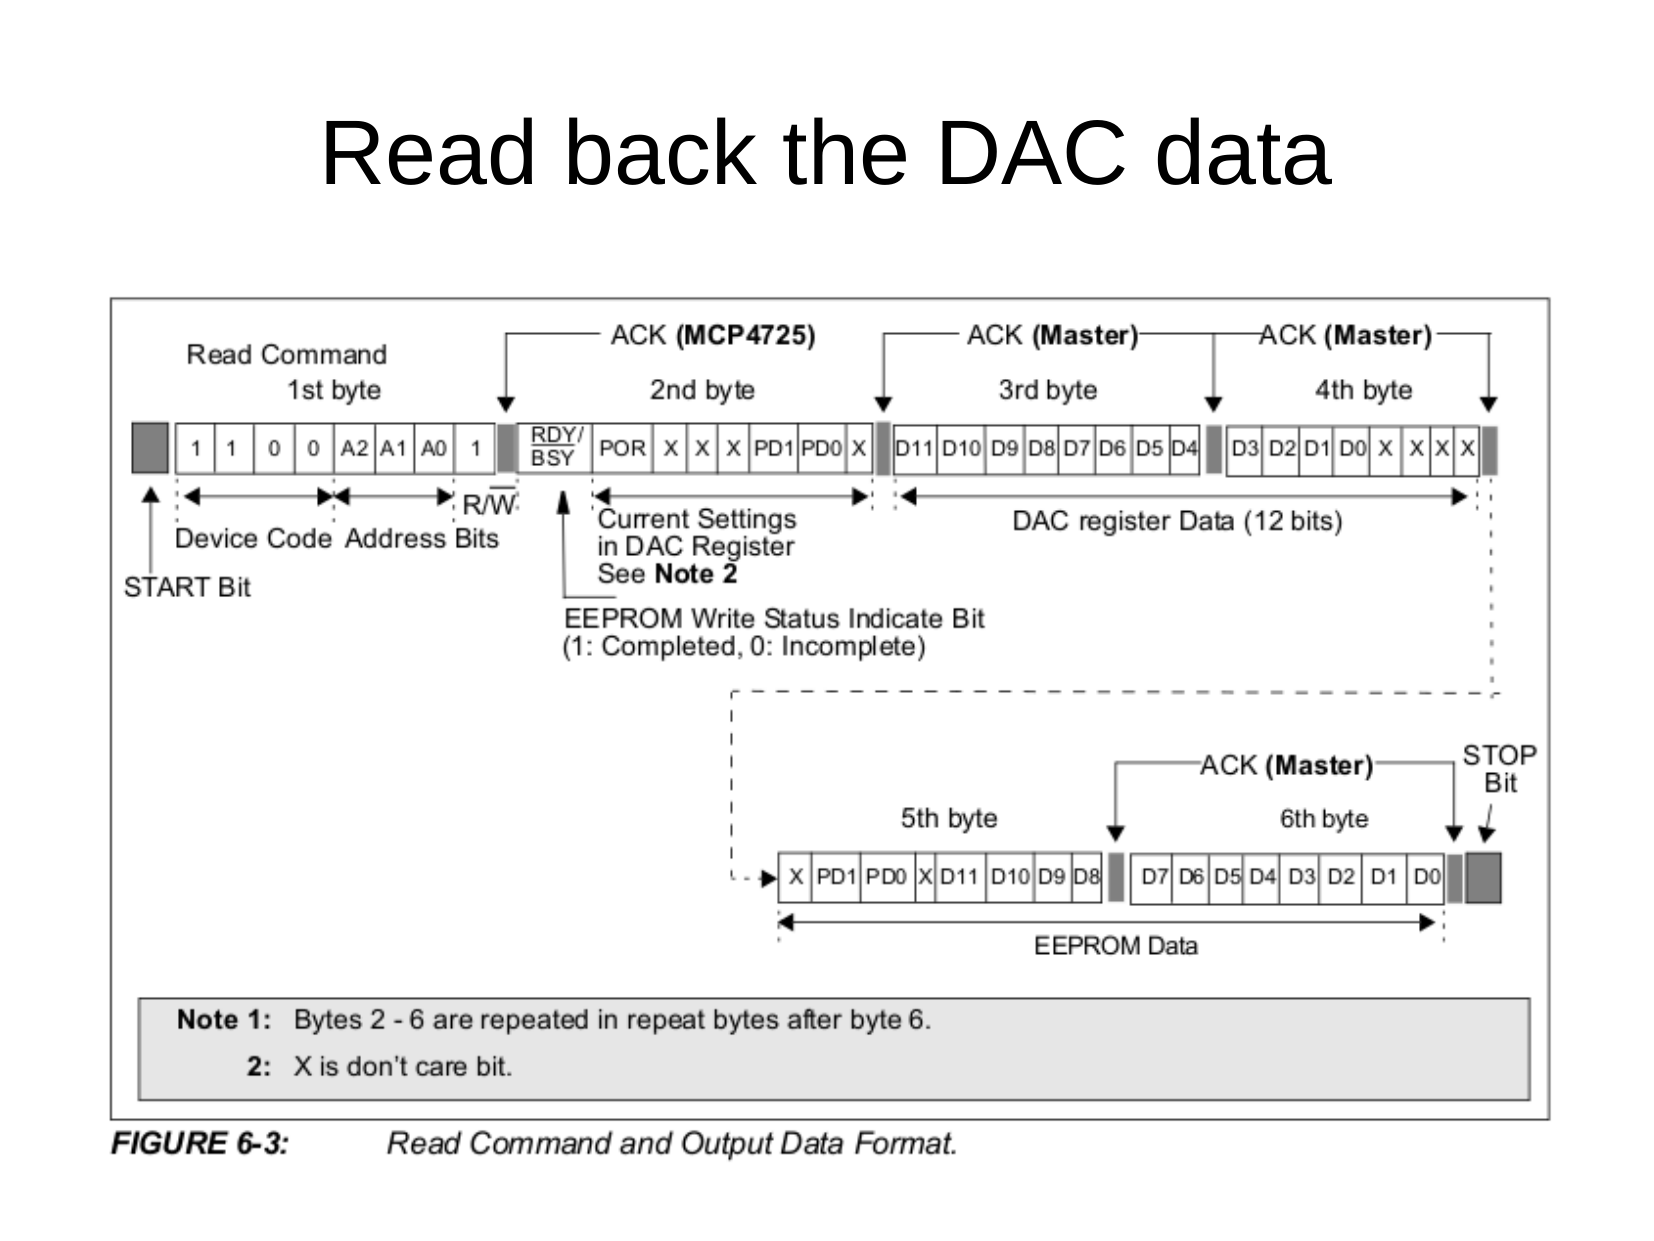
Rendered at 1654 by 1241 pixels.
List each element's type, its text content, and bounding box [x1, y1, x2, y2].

title Read back the DAC data [82, 49, 1571, 257]
picture [85, 290, 1602, 1171]
